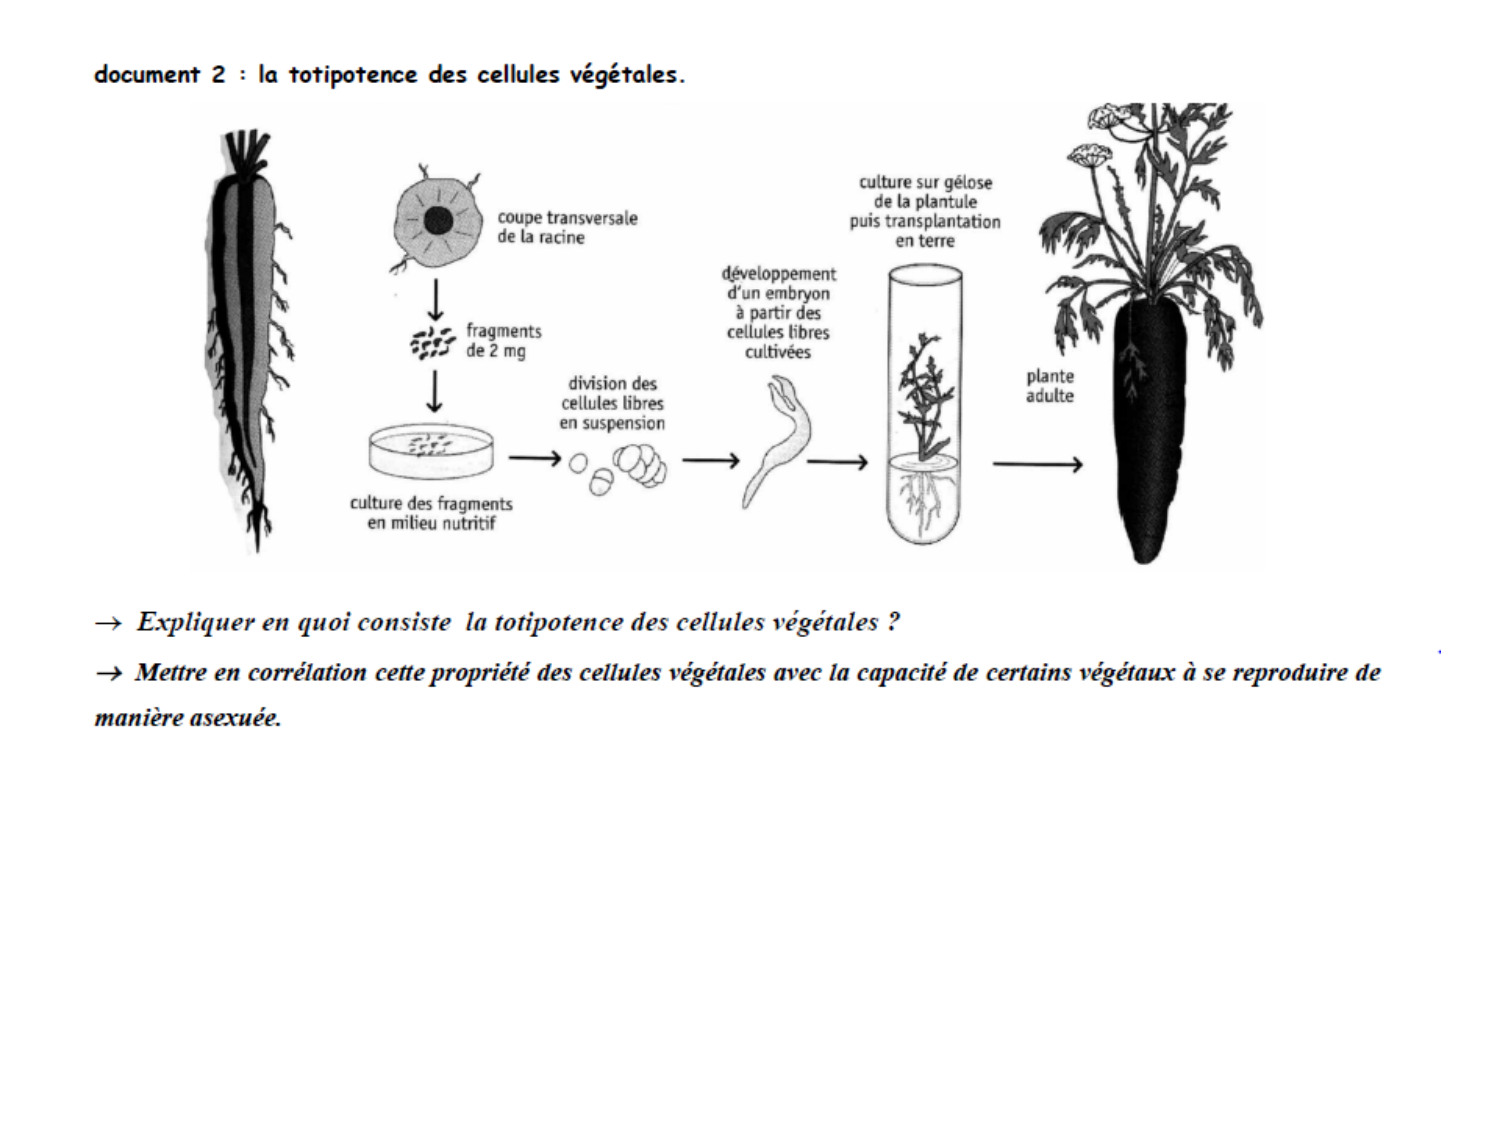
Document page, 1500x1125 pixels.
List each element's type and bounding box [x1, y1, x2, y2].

picture [30, 47, 1441, 745]
